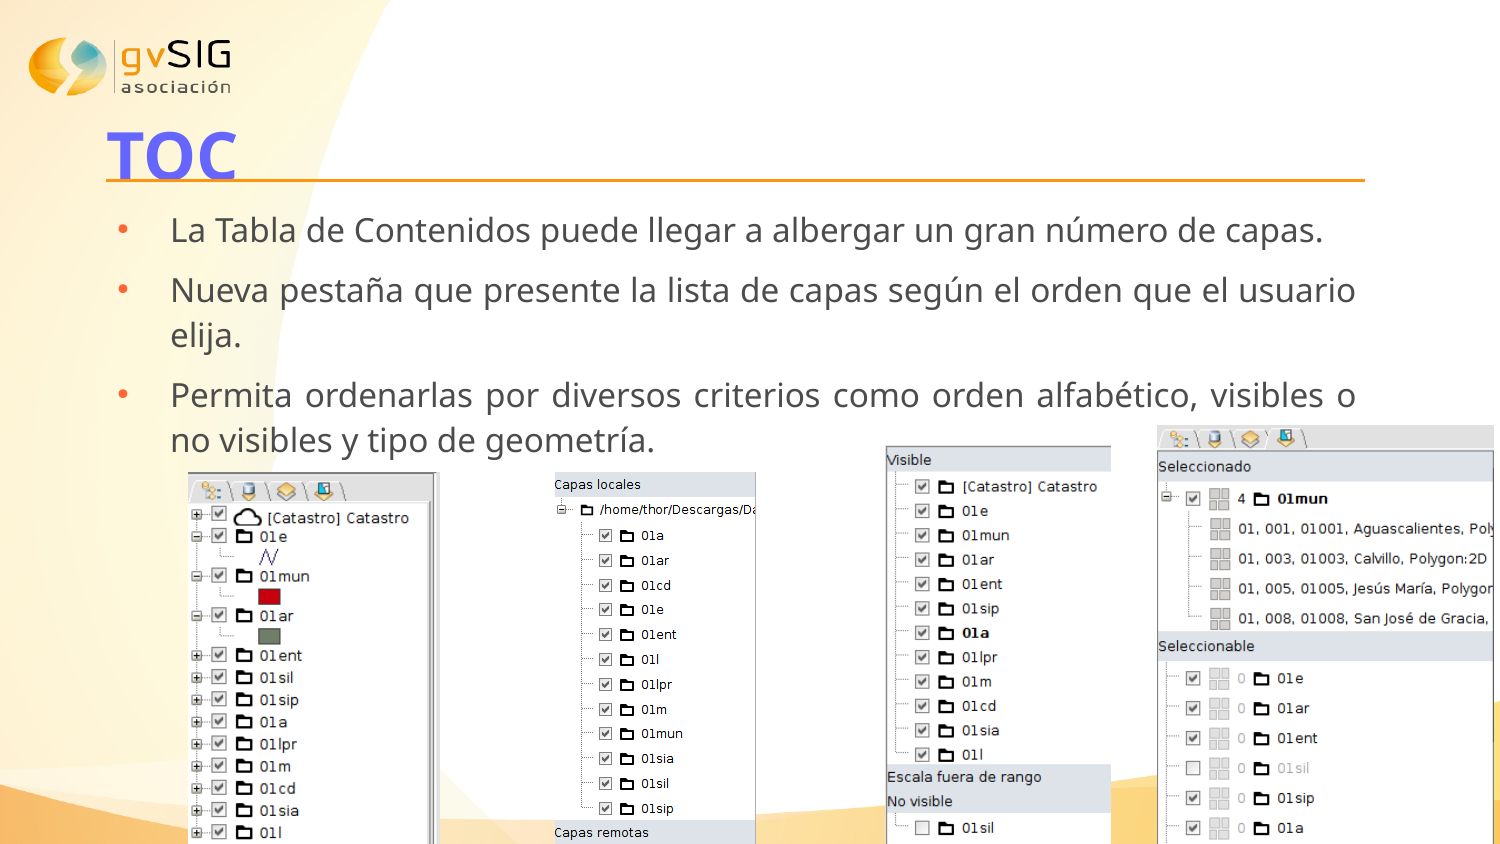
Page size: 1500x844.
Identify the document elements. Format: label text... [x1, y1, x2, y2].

list La Tabla de Contenidos puede llegar a albergar un gran número de capas. Nueva pestaña que presente la lista de capas según el orden que el usuario elija. Permita ordenarlas por diversos criterios como orden alfabético, visibles o no visibles y tipo de geometría. [99, 129, 1359, 770]
picture [0, 0, 1500, 844]
title TOC [106, 115, 1457, 193]
